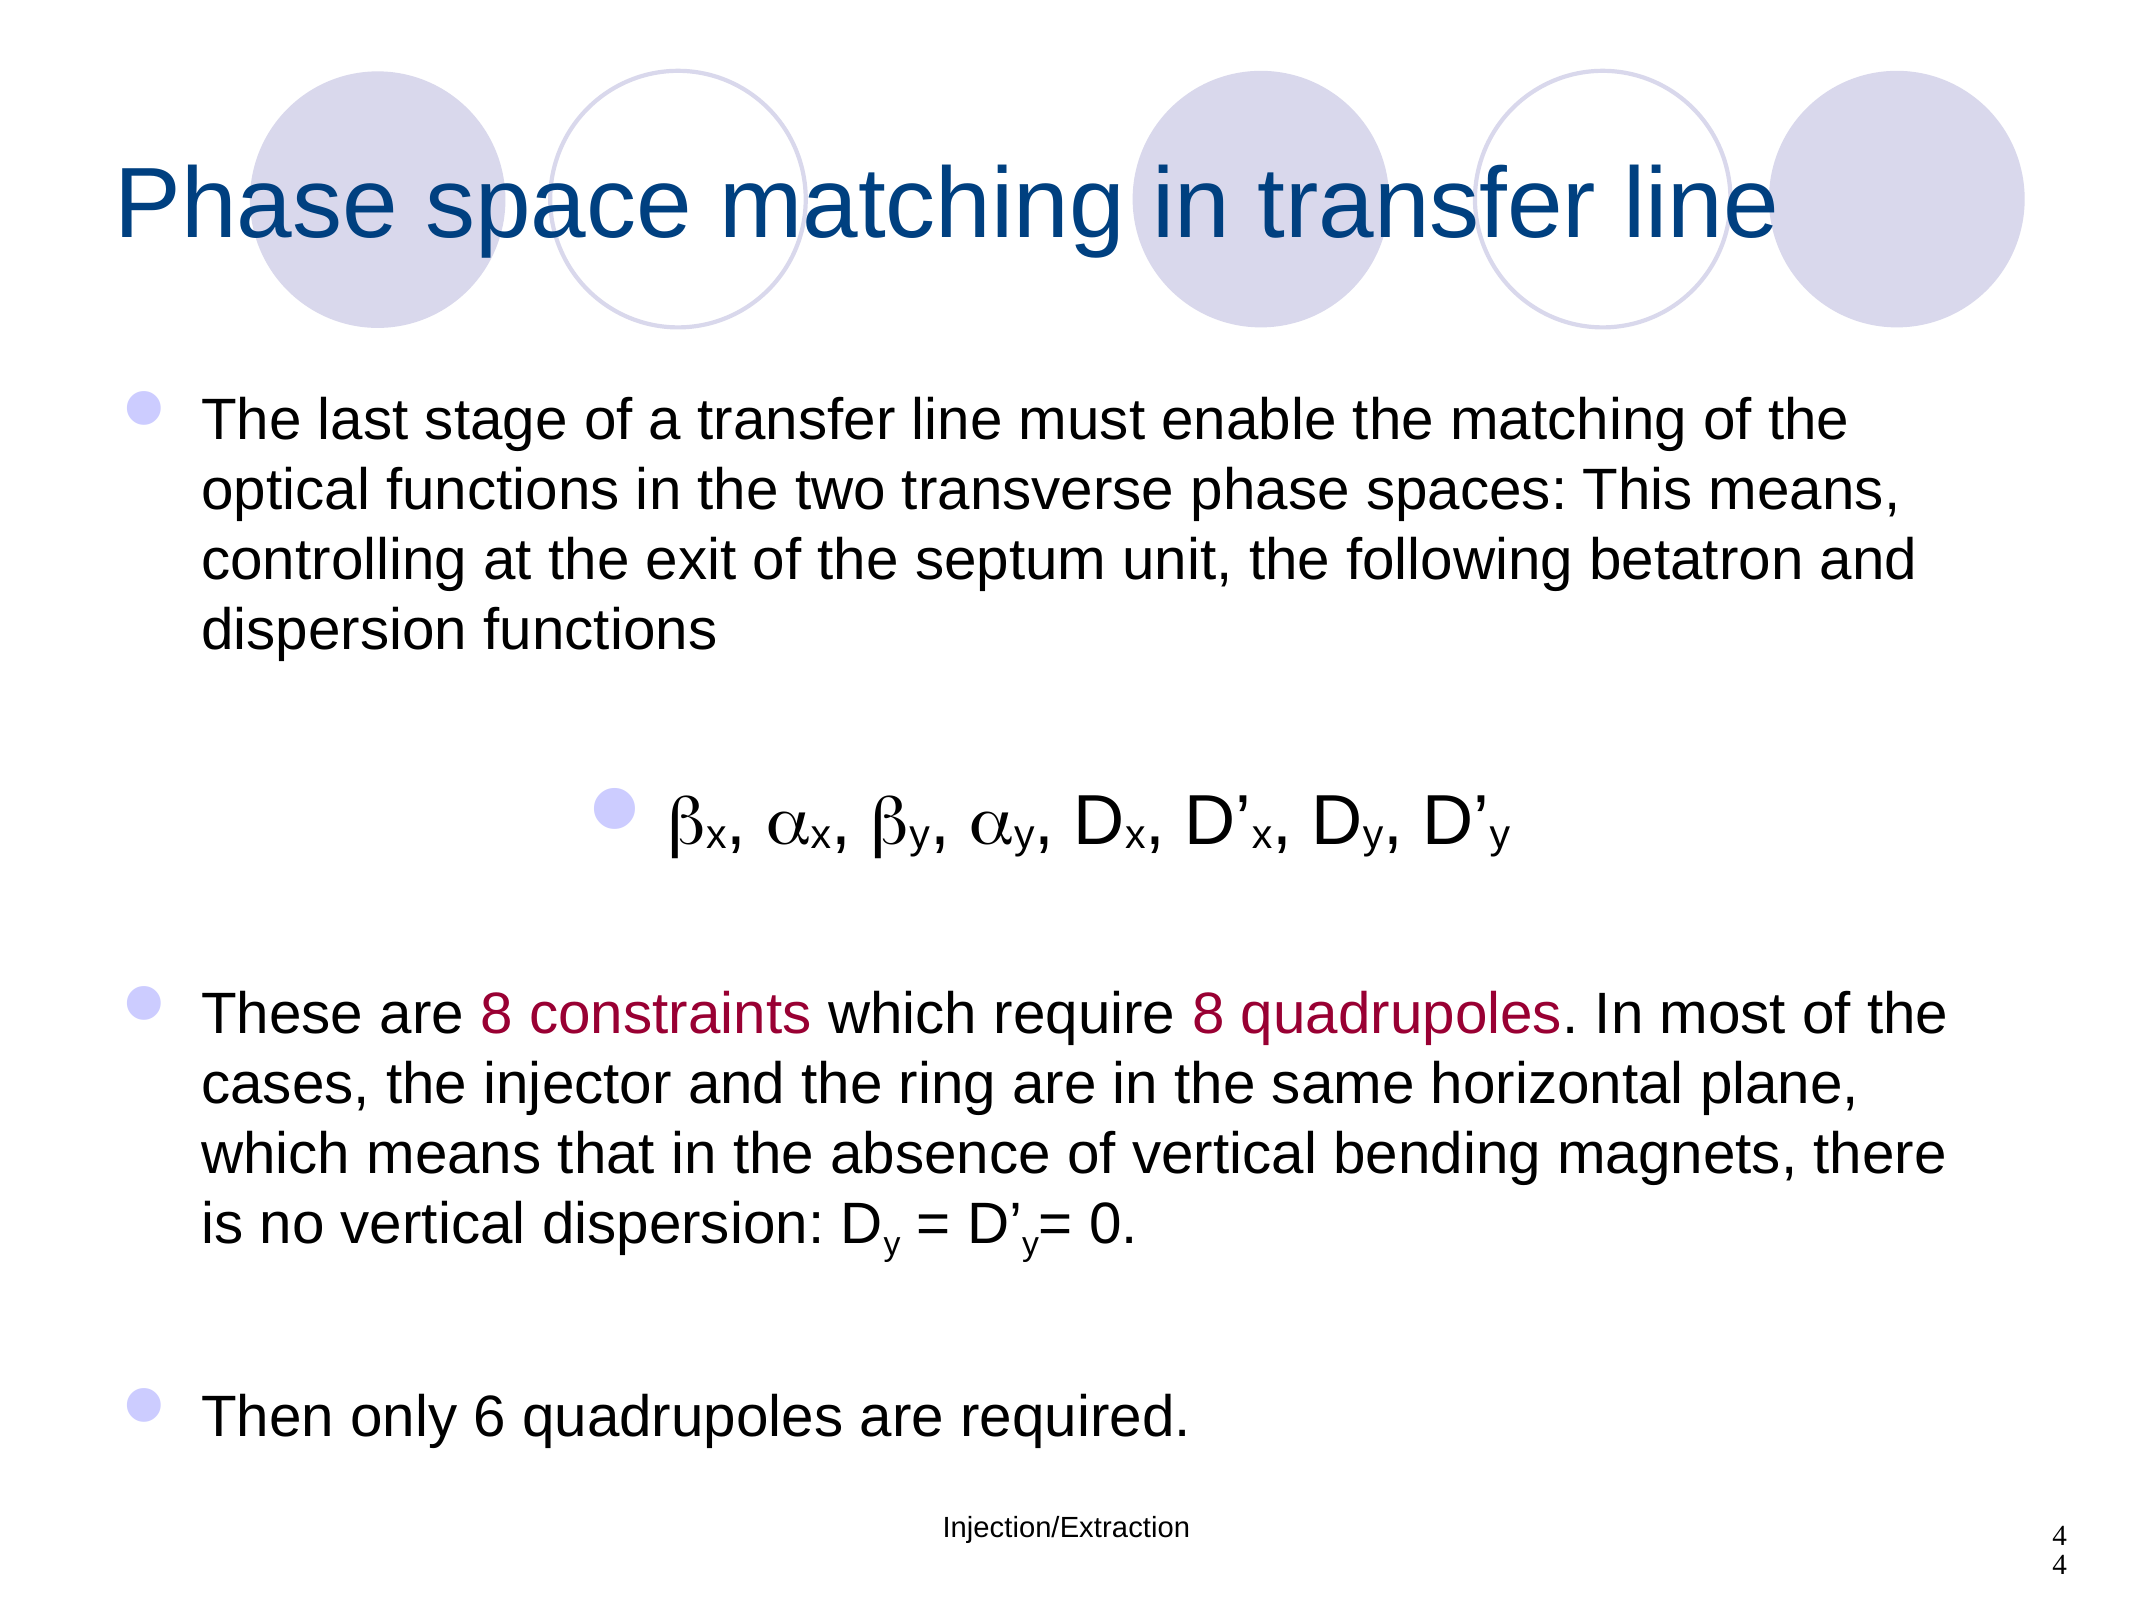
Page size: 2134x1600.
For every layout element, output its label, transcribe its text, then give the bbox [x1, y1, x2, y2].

list The last stage of a transfer line must enable the matching of the optical functions in the two transverse phase spaces: This means, controlling at the exit of the septum unit, the following betatron and dispersion functions x, x, y, y, Dx, D’x, Dy, D’y These are 8 constraints which require 8 quadrupoles. In most of the cases, the injector and the ring are in the same horizontal plane, which means that in the absence of vertical bending magnets, there is no vertical dispersion: Dy = D’y= 0. Then only 6 quadrupoles are required. [106, 372, 2028, 1600]
title Phase space matching in transfer line [106, 21, 2028, 372]
